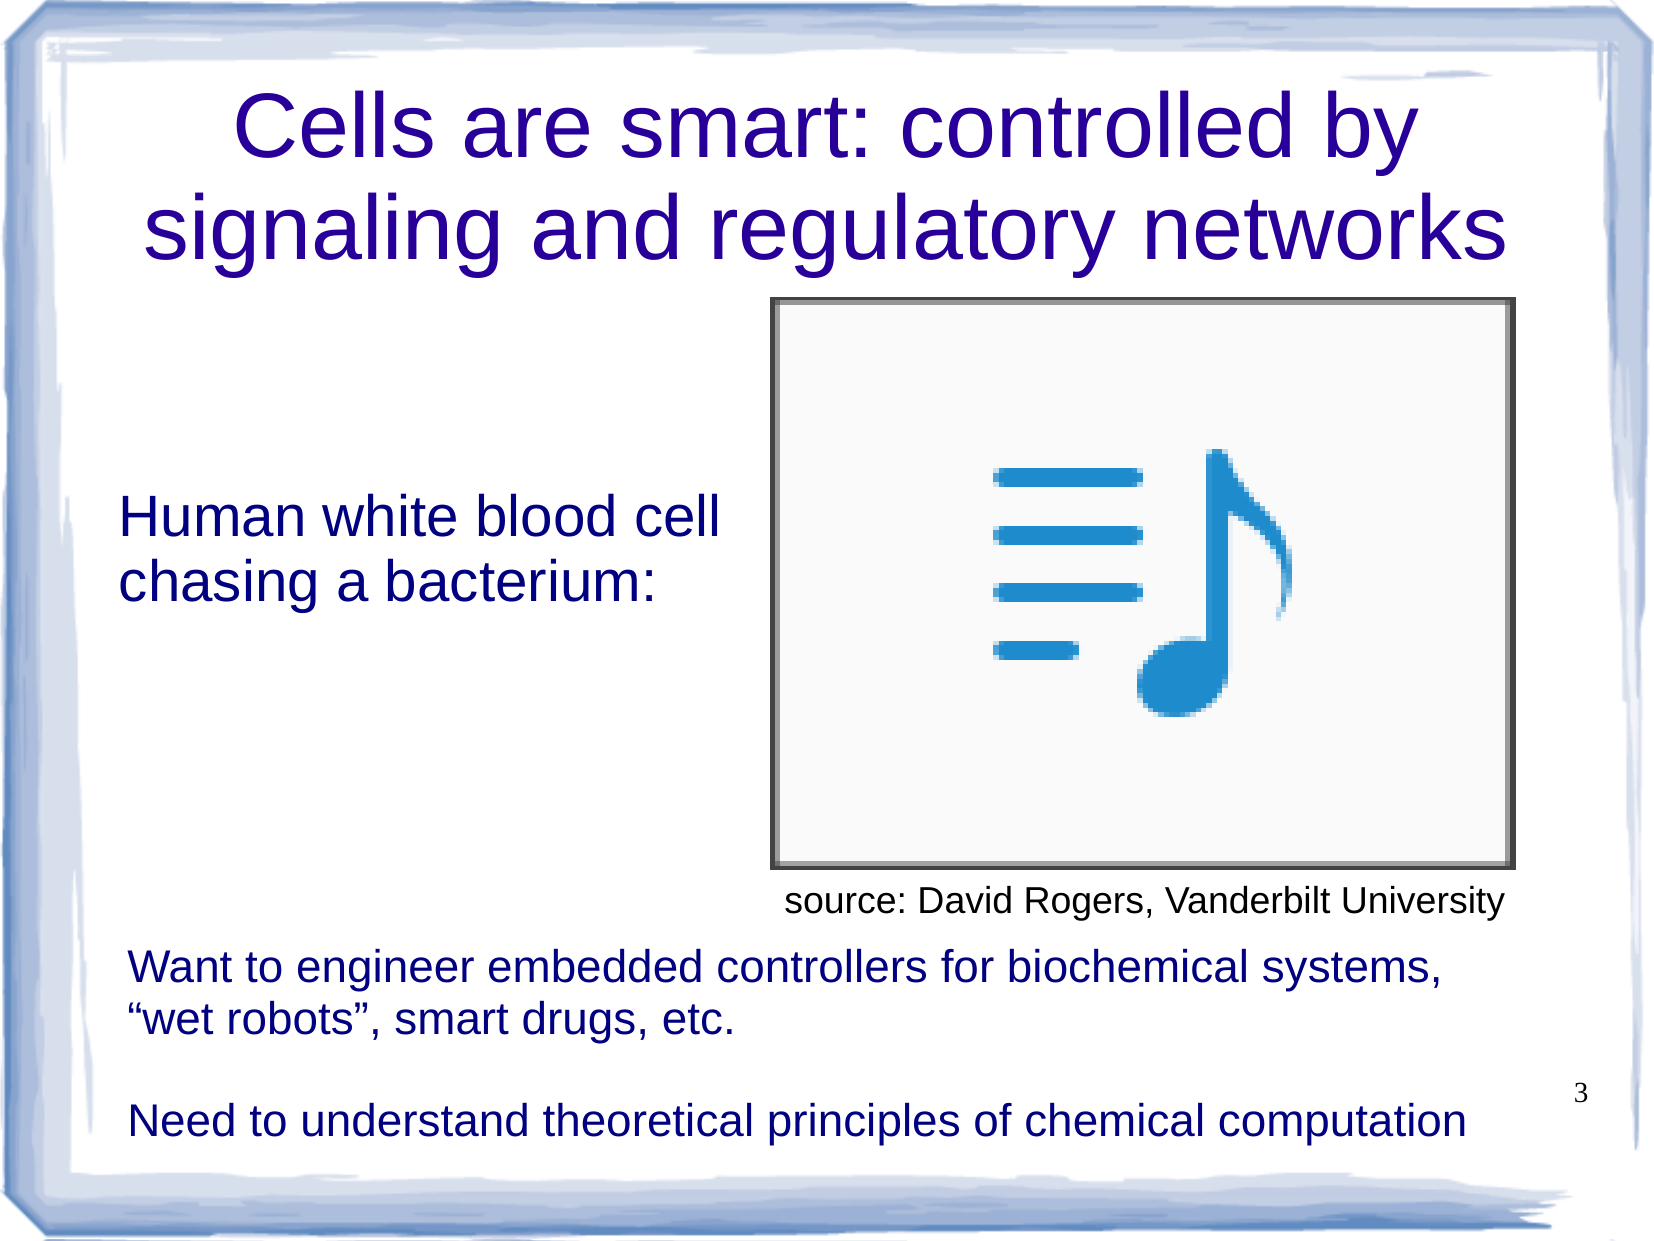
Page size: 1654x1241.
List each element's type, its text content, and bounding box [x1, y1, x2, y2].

picture [0, 0, 1654, 1241]
text_box source: David Rogers, Vanderbilt University [769, 872, 1539, 930]
text_box Human white blood cell chasing a bacterium: [104, 476, 759, 638]
title Cells are smart: controlled by signaling and regulatory networks [82, 73, 1571, 281]
text_box [769, 295, 1517, 871]
text_box Want to engineer embedded controllers for biochemical systems, “wet robots”, smart drugs, etc. Need to understand theoretical principles of chemical computation [112, 933, 1547, 1153]
